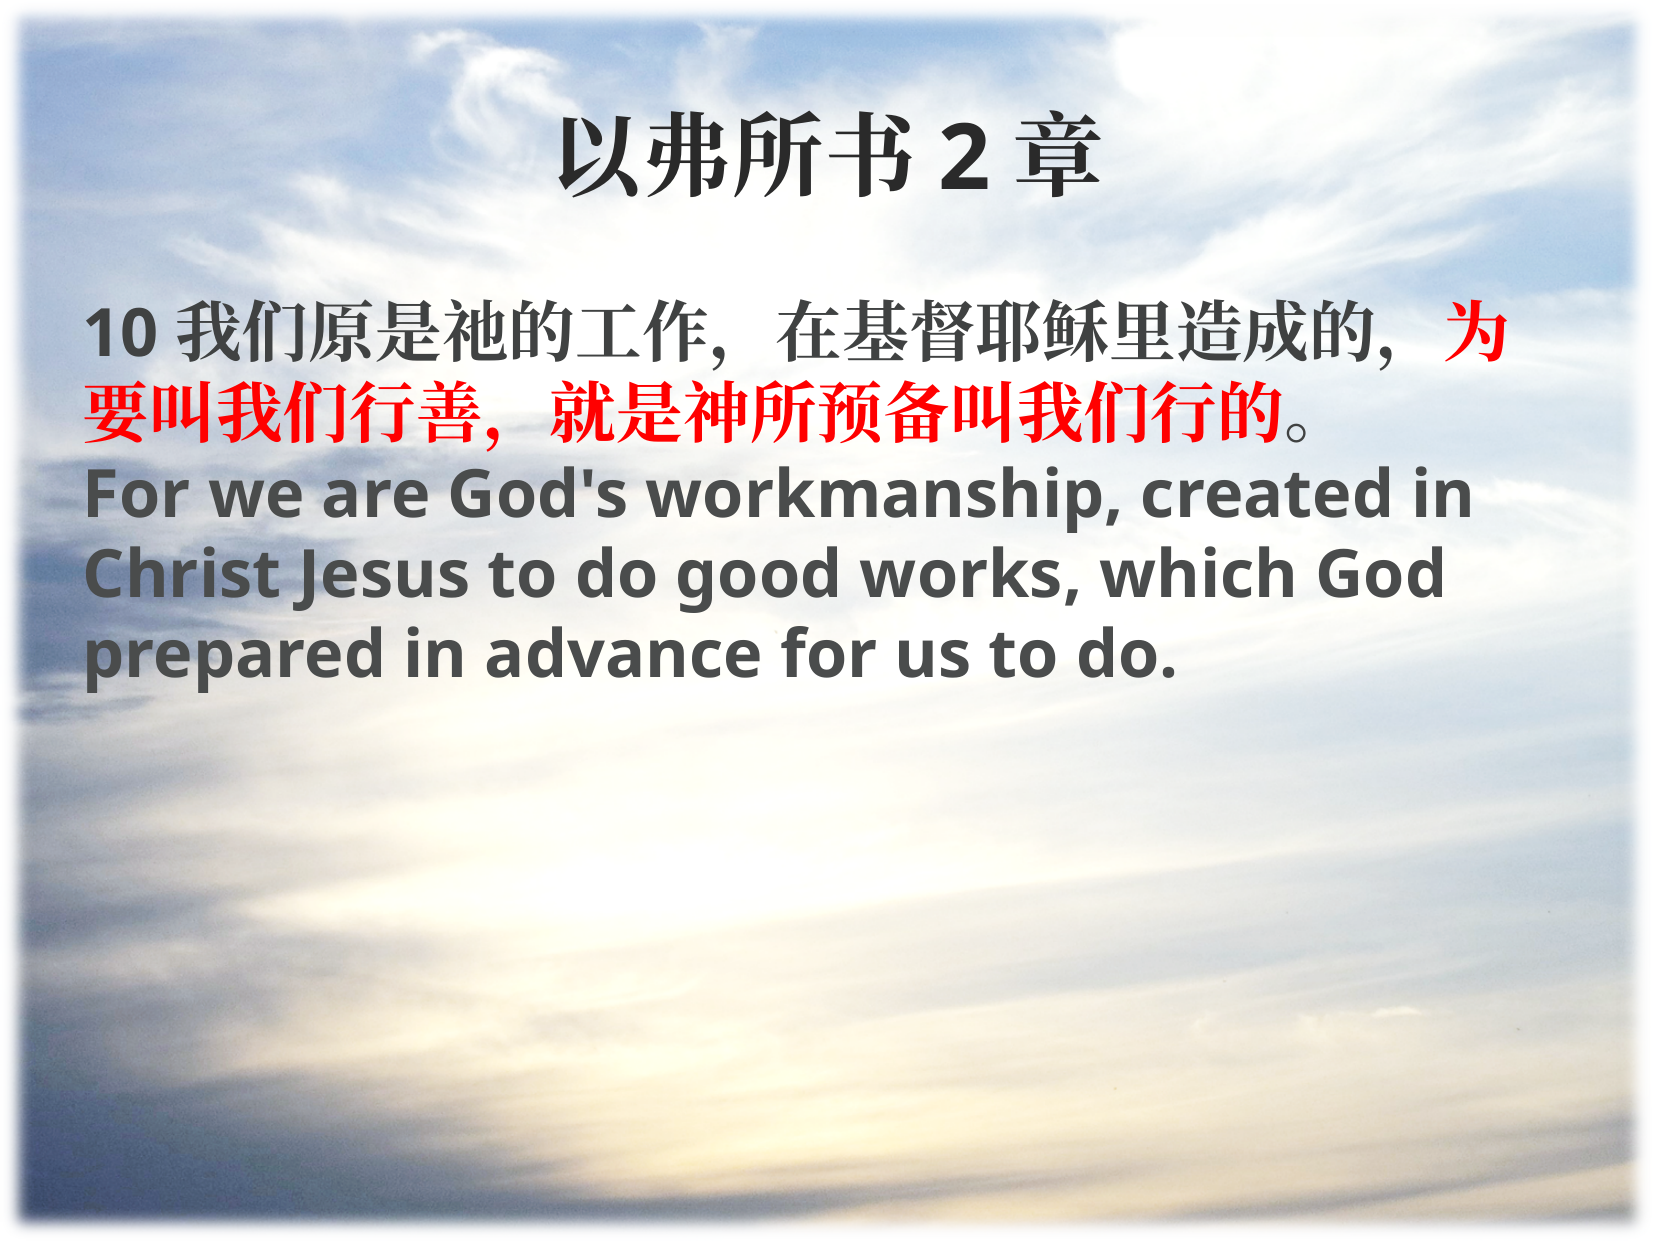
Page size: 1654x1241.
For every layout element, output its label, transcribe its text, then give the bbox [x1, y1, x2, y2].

list 10我们原是祂的工作，在基督耶稣里造成的，为要叫我们行善，就是神所预备叫我们行的。 For we are God's workmanship, created in Christ Jesus to do good works, which God prepared in advance for us to do. [82, 290, 1571, 1109]
picture [0, 0, 1654, 1241]
title 以弗所书2章 [82, 49, 1571, 257]
